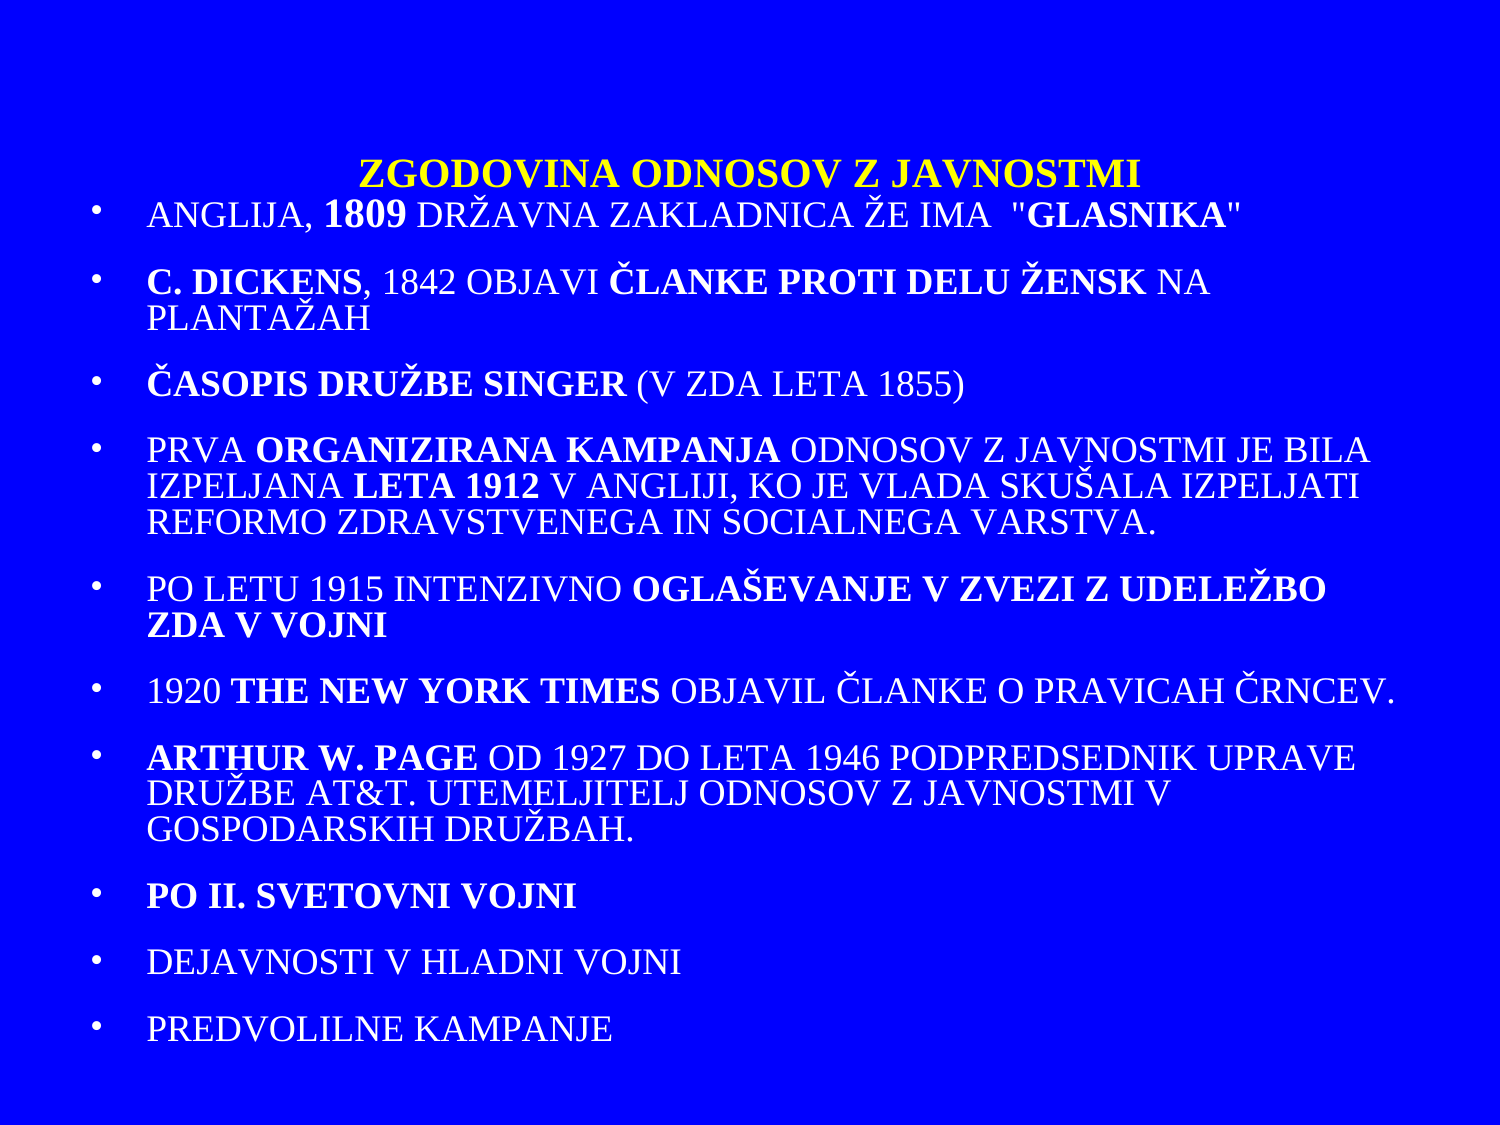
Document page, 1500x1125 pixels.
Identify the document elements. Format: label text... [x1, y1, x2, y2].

list ANGLIJA, 1809 DRŽAVNA ZAKLADNICA ŽE IMA "GLASNIKA" C. DICKENS, 1842 OBJAVI ČLANKE PROTI DELU ŽENSK NA PLANTAŽAH ČASOPIS DRUŽBE SINGER (V ZDA LETA 1855) PRVA ORGANIZIRANA KAMPANJA ODNOSOV Z JAVNOSTMI JE BILA IZPELJANA LETA 1912 V ANGLIJI, KO JE VLADA SKUŠALA IZPELJATI REFORMO ZDRAVSTVENEGA IN SOCIALNEGA VARSTVA. PO LETU 1915 INTENZIVNO OGLAŠEVANJE V ZVEZI Z UDELEŽBO ZDA V VOJNI 1920 THE NEW YORK TIMES OBJAVIL ČLANKE O PRAVICAH ČRNCEV. ARTHUR W. PAGE OD 1927 DO LETA 1946 PODPREDSEDNIK UPRAVE DRUŽBE AT&T. UTEMELJITELJ ODNOSOV Z JAVNOSTMI V GOSPODARSKIH DRUŽBAH. PO II. SVETOVNI VOJNI DEJAVNOSTI V HLADNI VOJNI PREDVOLILNE KAMPANJE [75, 187, 1426, 1076]
title ZGODOVINA ODNOSOV Z JAVNOSTMI [112, 117, 1388, 187]
